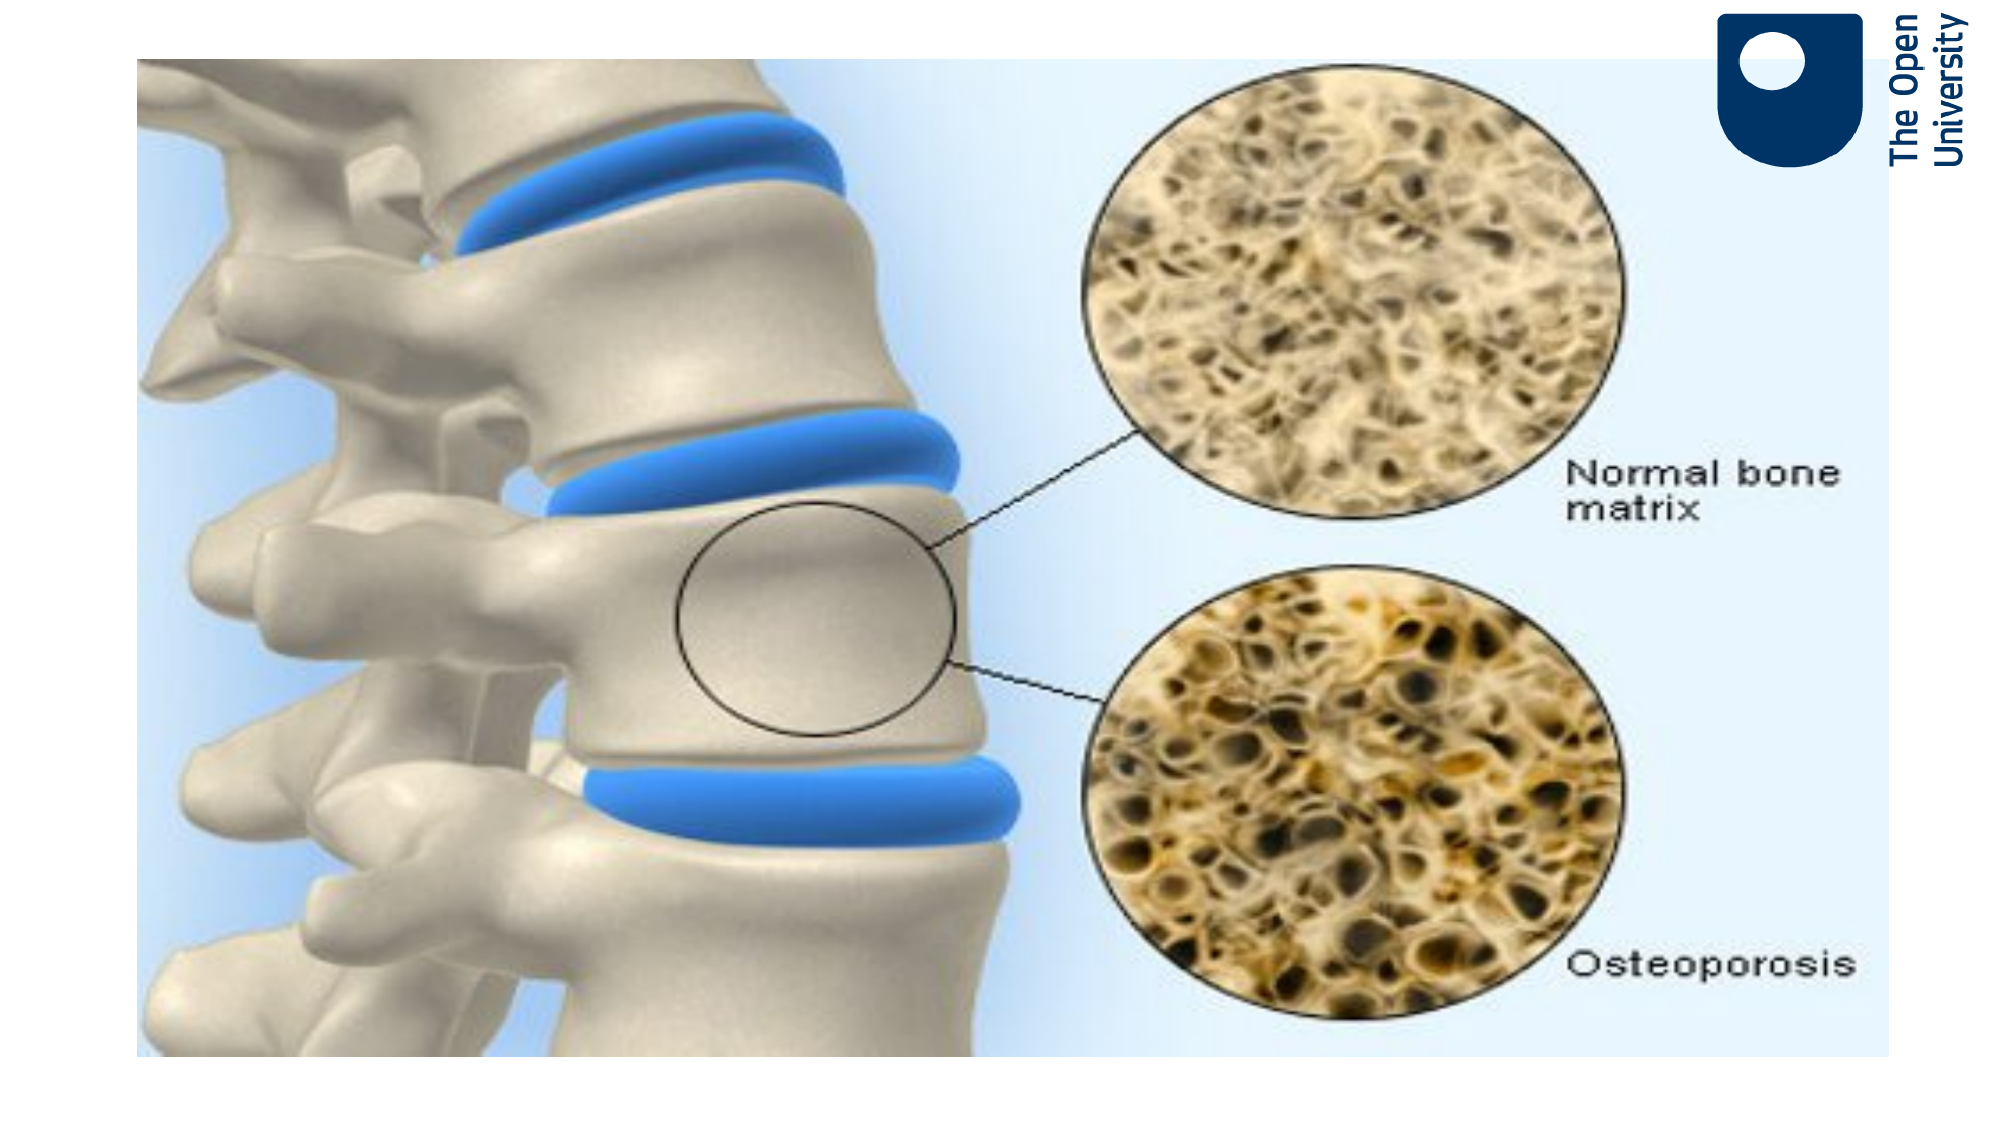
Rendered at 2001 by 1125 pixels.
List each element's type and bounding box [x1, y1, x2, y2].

picture [137, 10, 1971, 1057]
